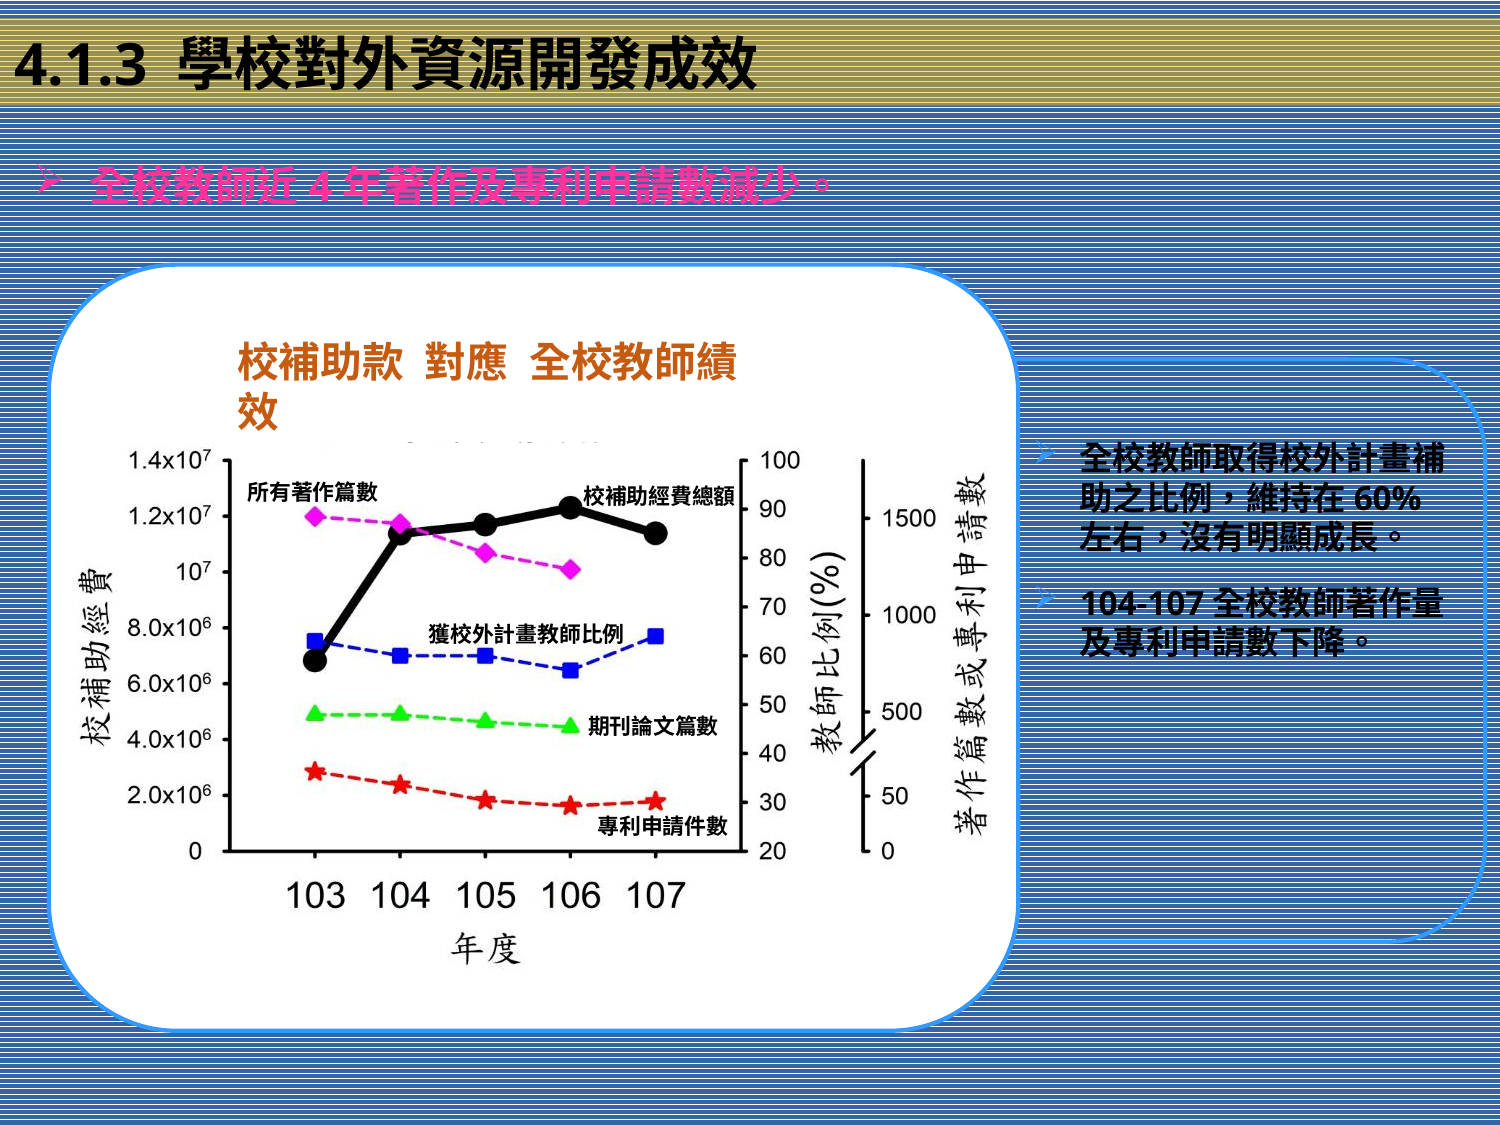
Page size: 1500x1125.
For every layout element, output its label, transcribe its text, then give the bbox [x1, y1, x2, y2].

text_box 全校教師取得校外計畫補助之比例，維持在60%左右，沒有明顯成長。 104-107全校教師著作量及專利申請數下降。 [1019, 429, 1470, 669]
text_box 4.1.3 學校對外資源開發成效 [0, 19, 1500, 105]
text_box 期刊論文篇數 [573, 705, 743, 747]
text_box 所有著作篇數 [232, 471, 408, 513]
text_box [48, 264, 1019, 1031]
text_box 獲校外計畫教師比例 [414, 613, 653, 655]
picture [71, 442, 993, 970]
text_box 校補助款 對應 全校教師績效 [222, 328, 789, 442]
text_box 專利申請件數 [582, 805, 753, 847]
text_box 全校教師近4年著作及專利申請數減少。 [0, 152, 893, 218]
text_box 校補助經費總額 [568, 475, 767, 517]
